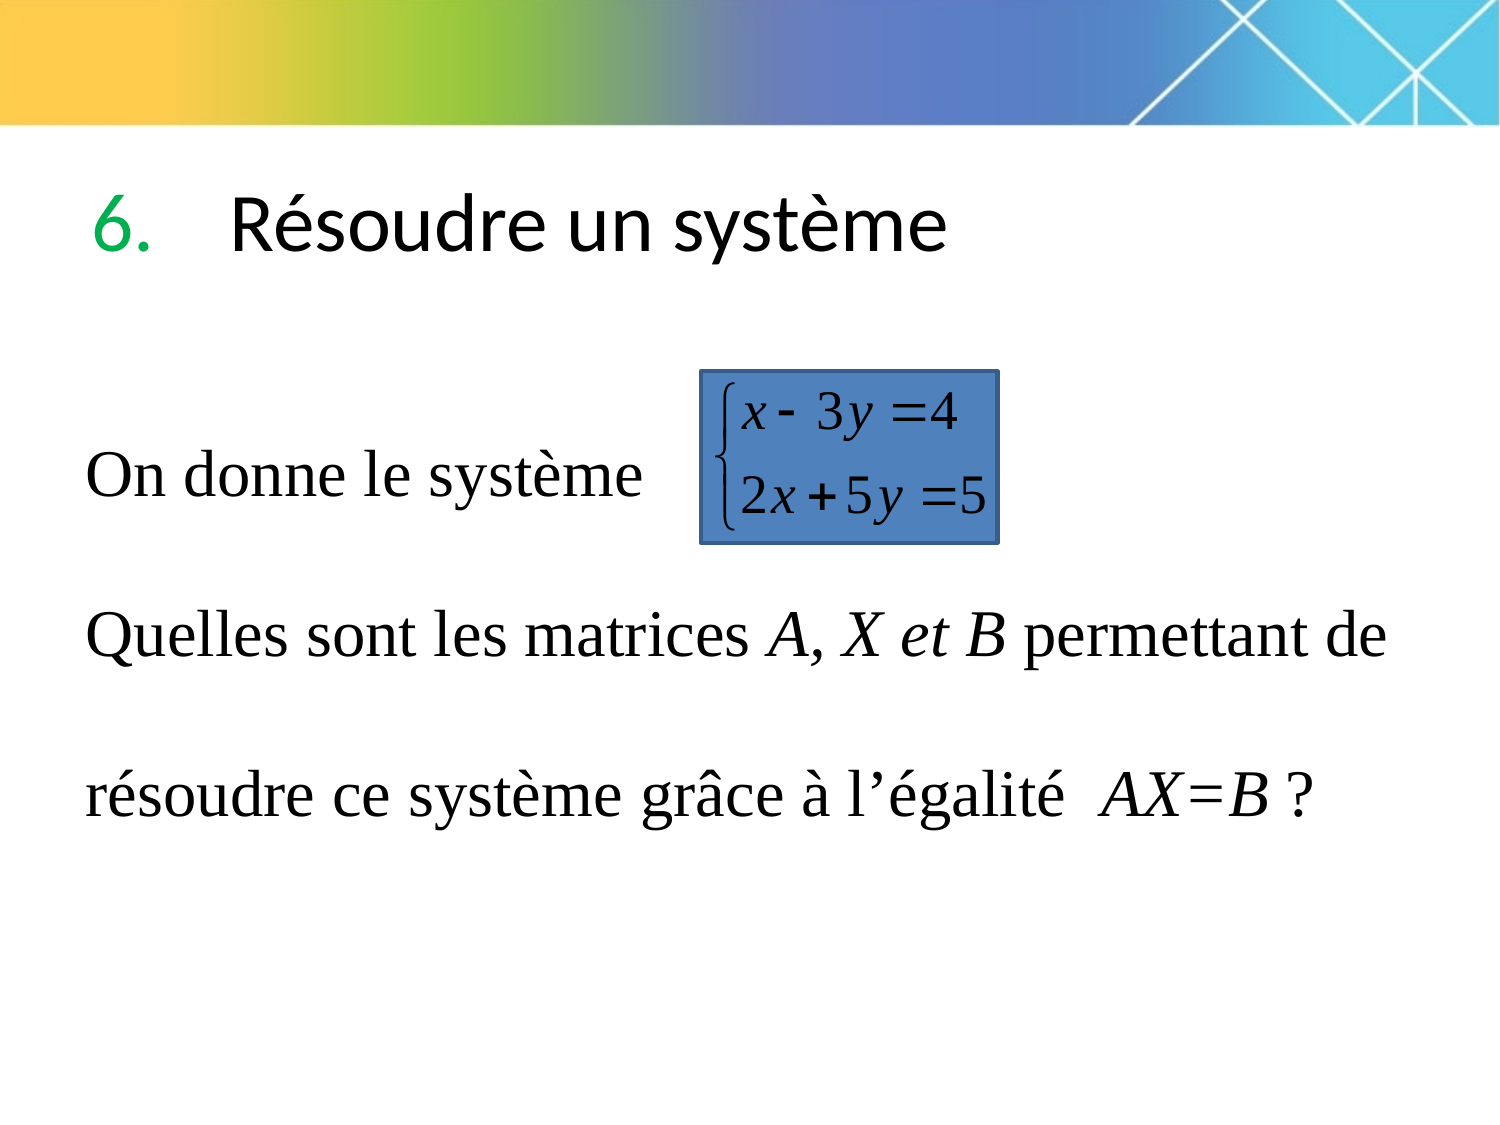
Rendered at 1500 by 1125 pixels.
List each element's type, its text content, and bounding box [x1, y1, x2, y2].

text_box Résoudre un système [76, 125, 1500, 312]
chart [702, 373, 996, 541]
text_box On donne le système Quelles sont les matrices A, X et B permettant de résoudre ce système grâce à l’égalité AX=B ? [70, 342, 1465, 843]
